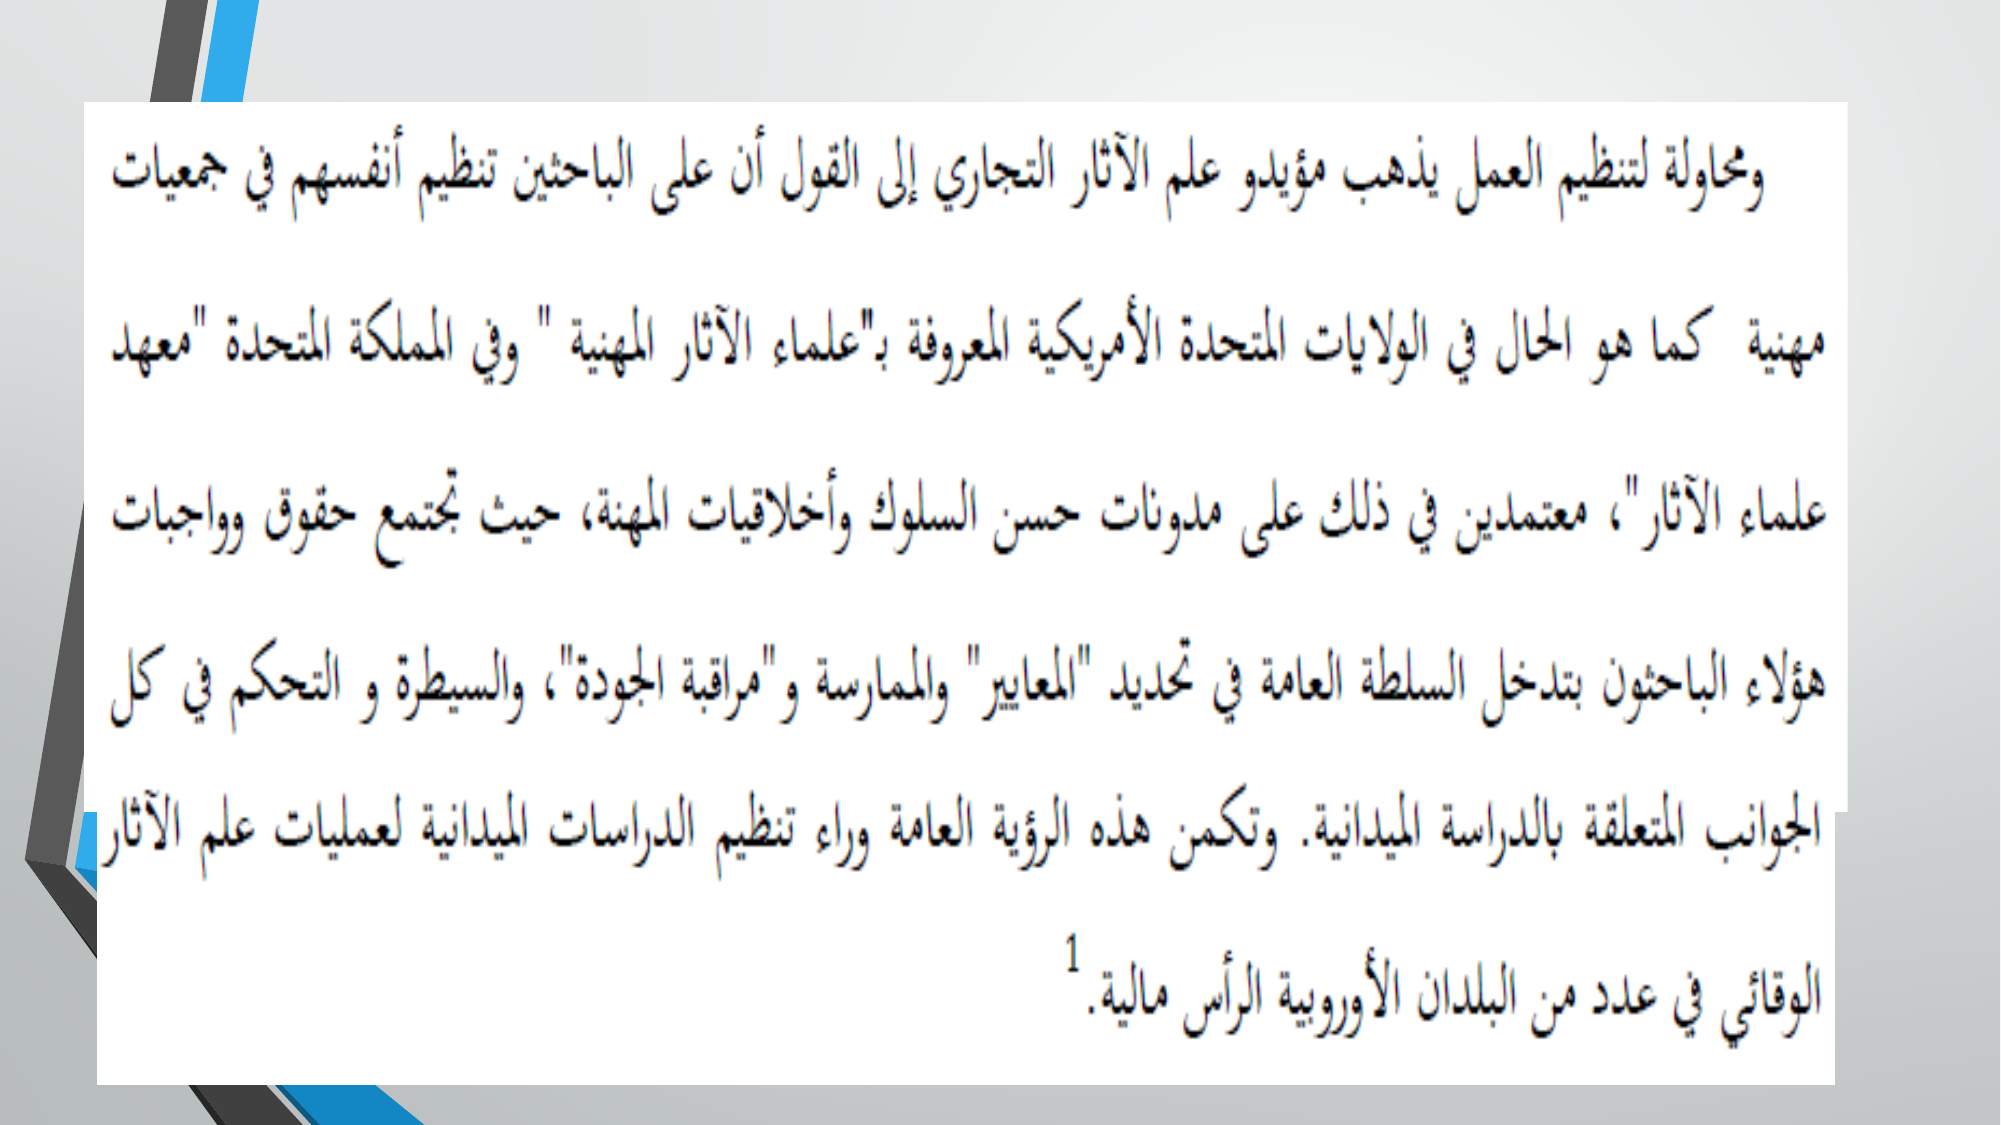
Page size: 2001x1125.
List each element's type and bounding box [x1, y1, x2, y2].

picture [84, 102, 1848, 1085]
